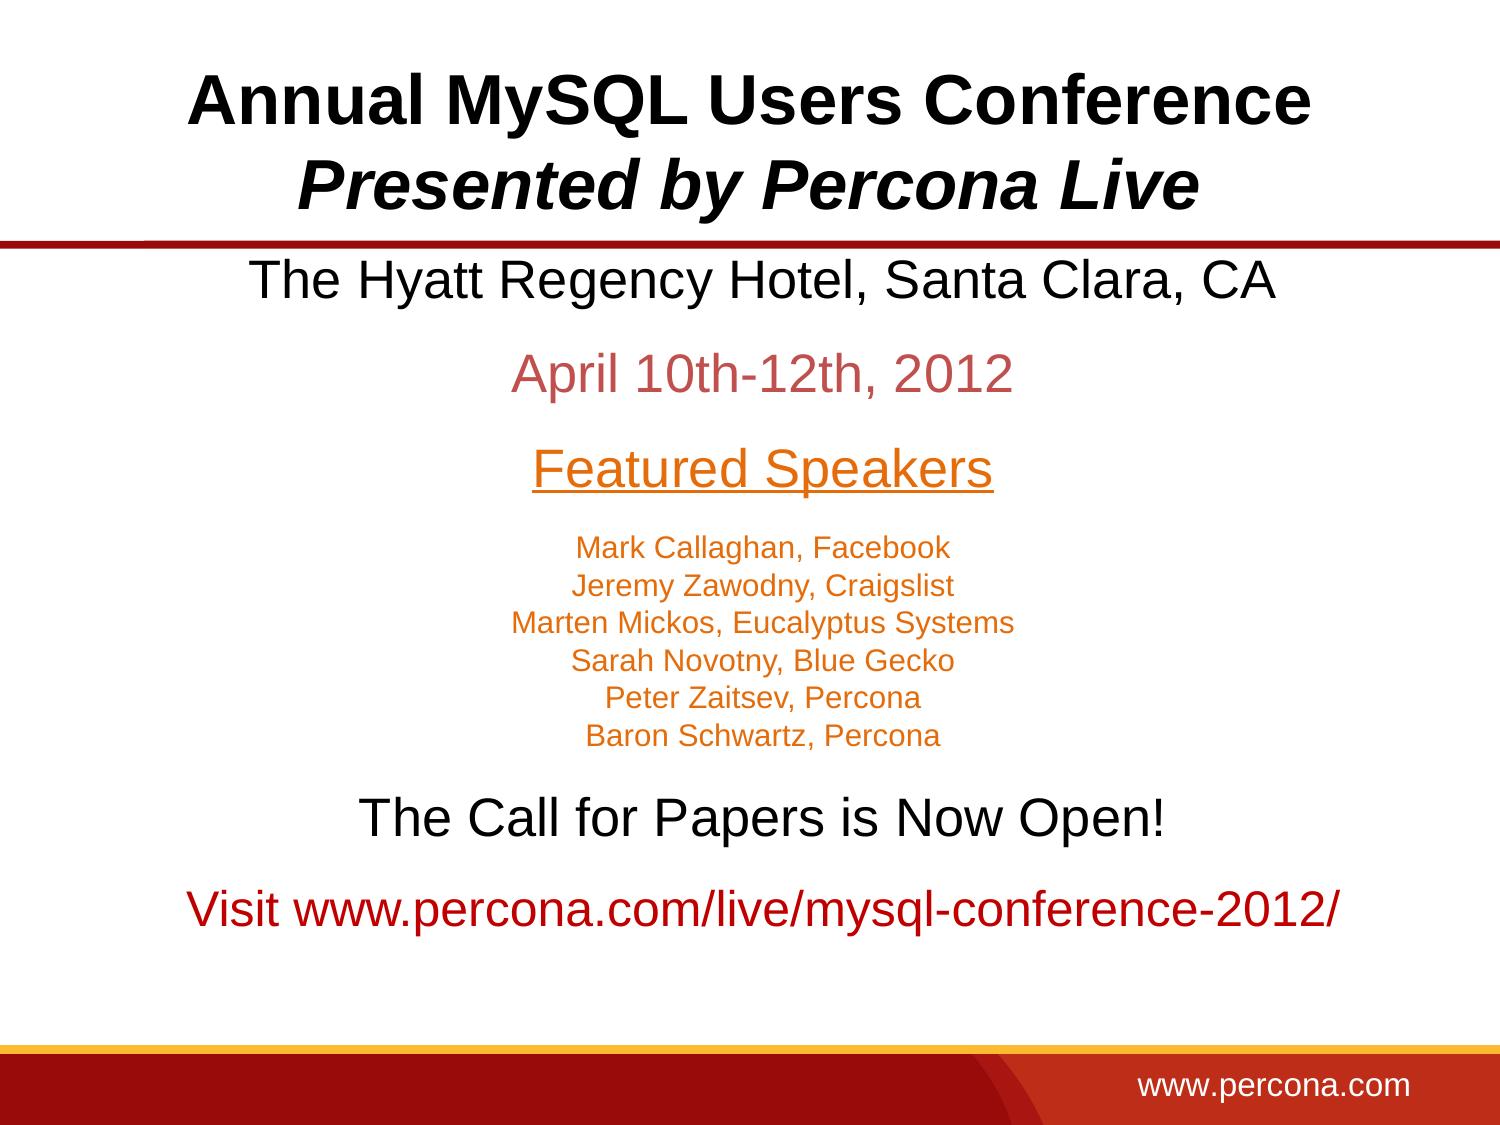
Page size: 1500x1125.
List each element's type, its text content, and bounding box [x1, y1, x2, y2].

title Annual MySQL Users Conference Presented by Percona Live [74, 44, 1425, 233]
list The Hyatt Regency Hotel, Santa Clara, CA April 10th-12th, 2012 Featured Speakers Mark Callaghan, Facebook Jeremy Zawodny, Craigslist Marten Mickos, Eucalyptus Systems Sarah Novotny, Blue Gecko Peter Zaitsev, Percona Baron Schwartz, Percona The Call for Papers is Now Open! Visit www.percona.com/live/mysql-conference-2012/ [79, 244, 1430, 987]
